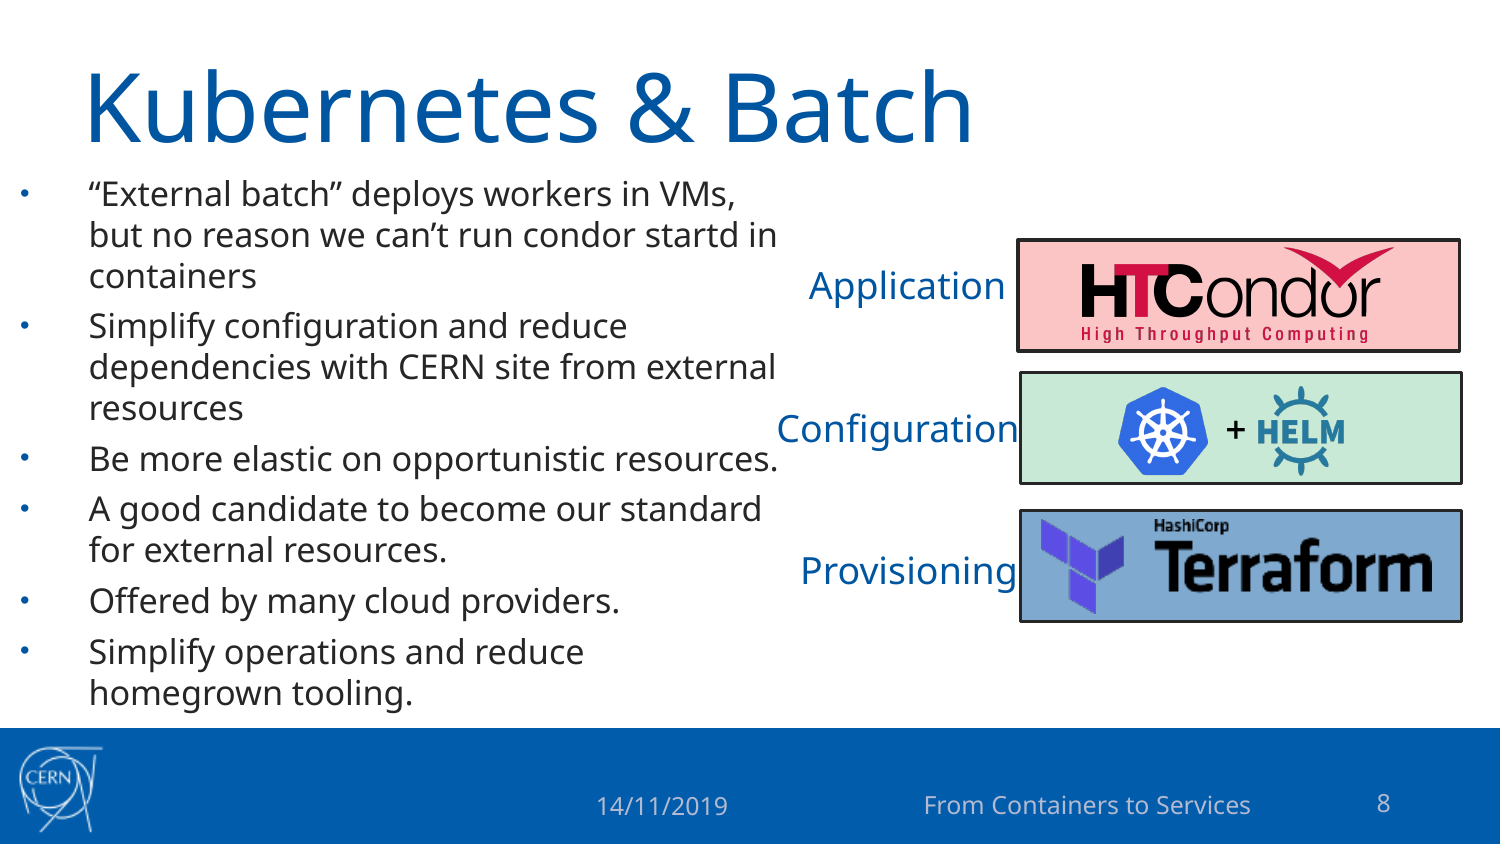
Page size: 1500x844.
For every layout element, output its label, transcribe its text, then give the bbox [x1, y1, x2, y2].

text_box [1020, 372, 1462, 484]
slide_number 14/11/2019 [487, 782, 838, 828]
picture [1041, 519, 1432, 614]
footer From Containers to Services [850, 782, 1326, 827]
text_box Configuration [761, 397, 1020, 458]
text_box [1017, 239, 1460, 352]
text_box [1020, 510, 1462, 622]
list “External batch” deploys workers in VMs, but no reason we can’t run condor startd in containers Simplify configuration and reduce dependencies with CERN site from external resources Be more elastic on opportunistic resources. A good candidate to become our standard for external resources. Offered by many cloud providers. Simplify operations and reduce homegrown tooling. [0, 165, 796, 721]
picture [1110, 383, 1380, 479]
slide_number <number> [1342, 782, 1425, 827]
text_box Application [793, 254, 1017, 315]
text_box Provisioning [785, 539, 1020, 600]
picture [1078, 246, 1398, 344]
title Kubernetes & Batch [75, 33, 1300, 175]
